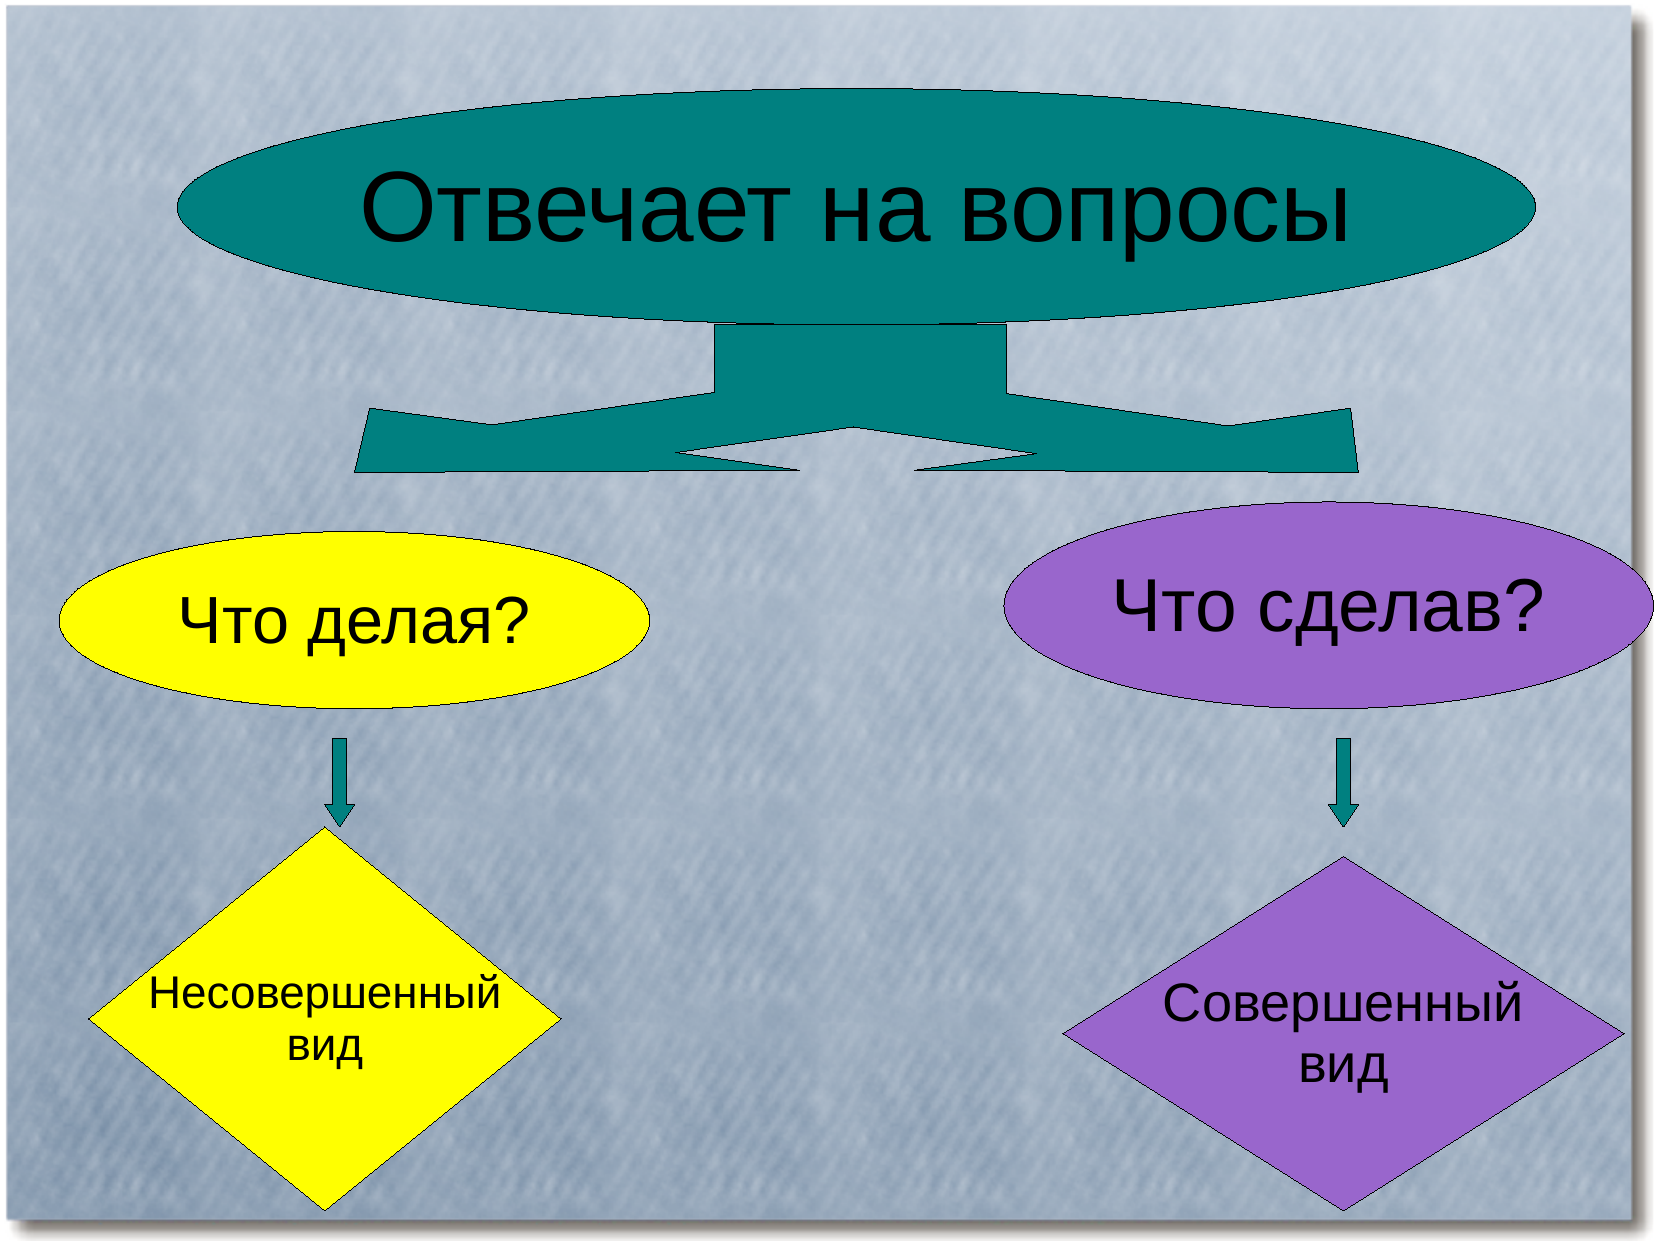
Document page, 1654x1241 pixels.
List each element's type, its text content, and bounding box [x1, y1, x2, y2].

picture [0, 0, 1654, 1241]
text_box Несовершенный вид [88, 826, 562, 1211]
text_box [324, 738, 355, 827]
text_box [354, 324, 1359, 473]
text_box Что сделав? [1003, 501, 1654, 709]
text_box Совершенный вид [1062, 856, 1625, 1211]
text_box [1328, 738, 1359, 827]
text_box Что делая? [59, 531, 650, 709]
text_box Отвечает на вопросы [177, 88, 1536, 324]
